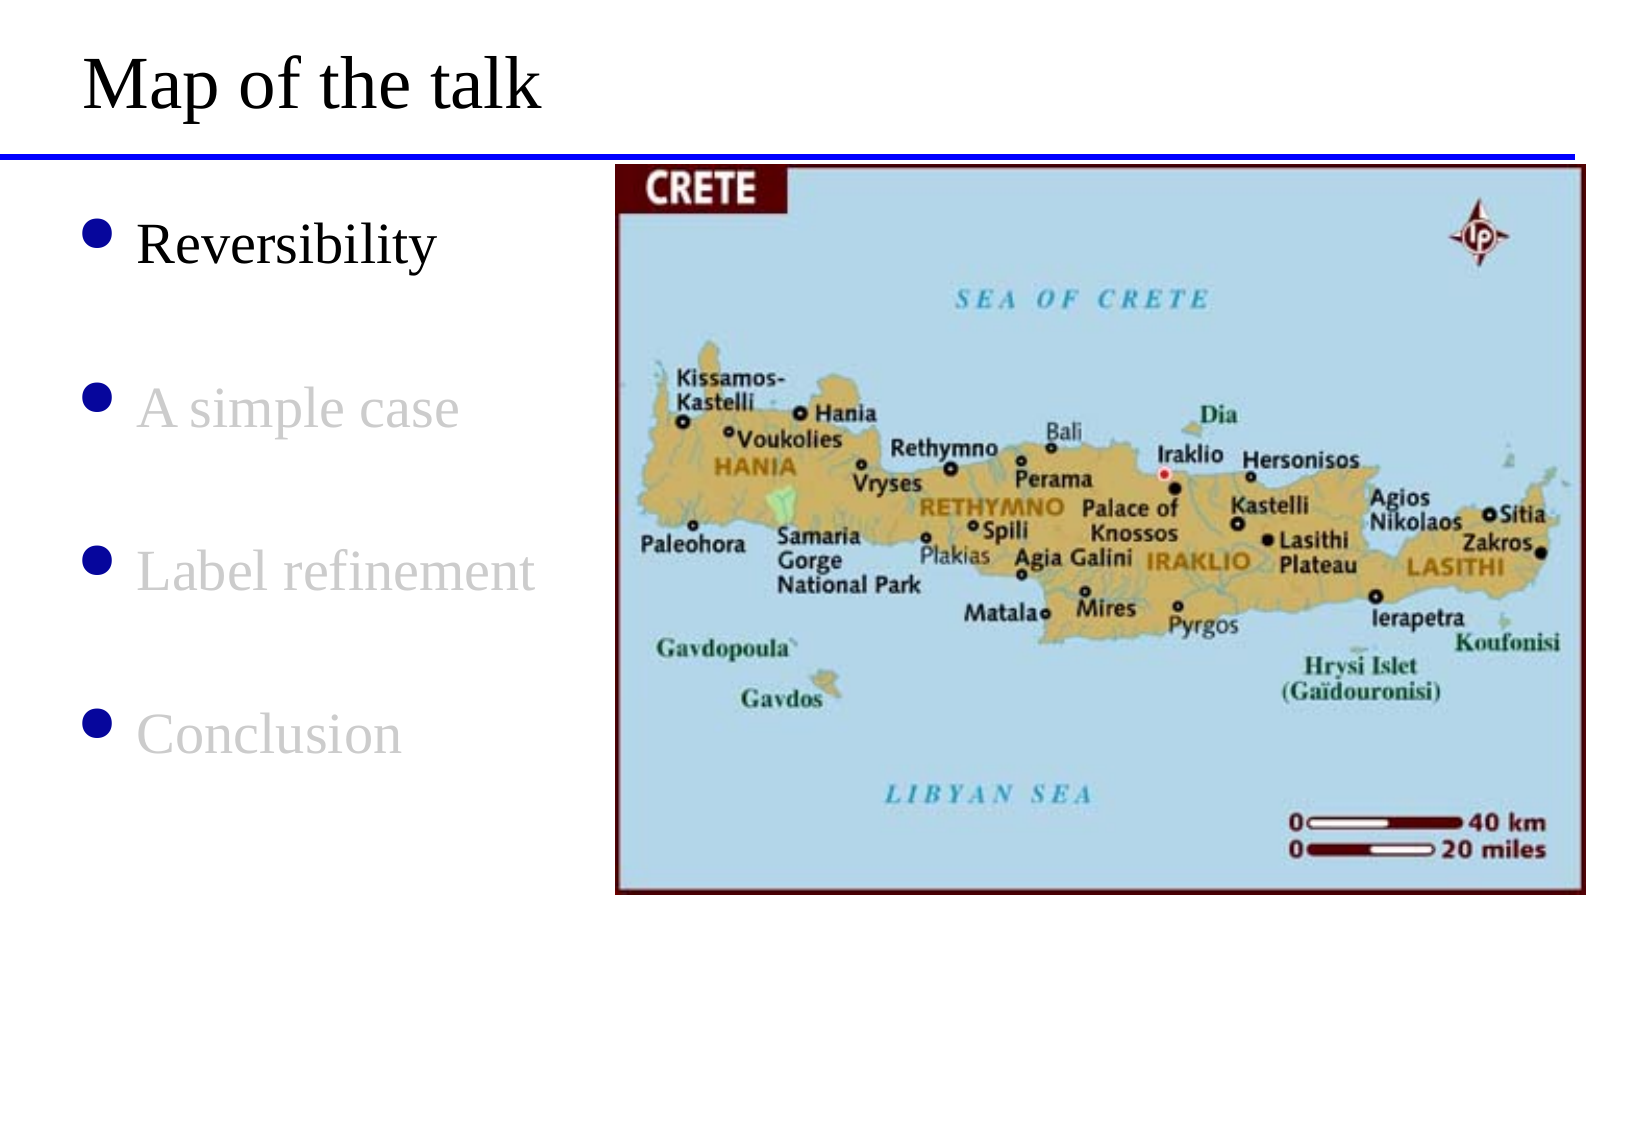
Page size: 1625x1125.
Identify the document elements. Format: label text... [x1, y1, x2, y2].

list Reversibility A simple case Label refinement Conclusion [65, 198, 1476, 1061]
picture [615, 164, 1586, 895]
title Map of the talk [67, 27, 1544, 131]
